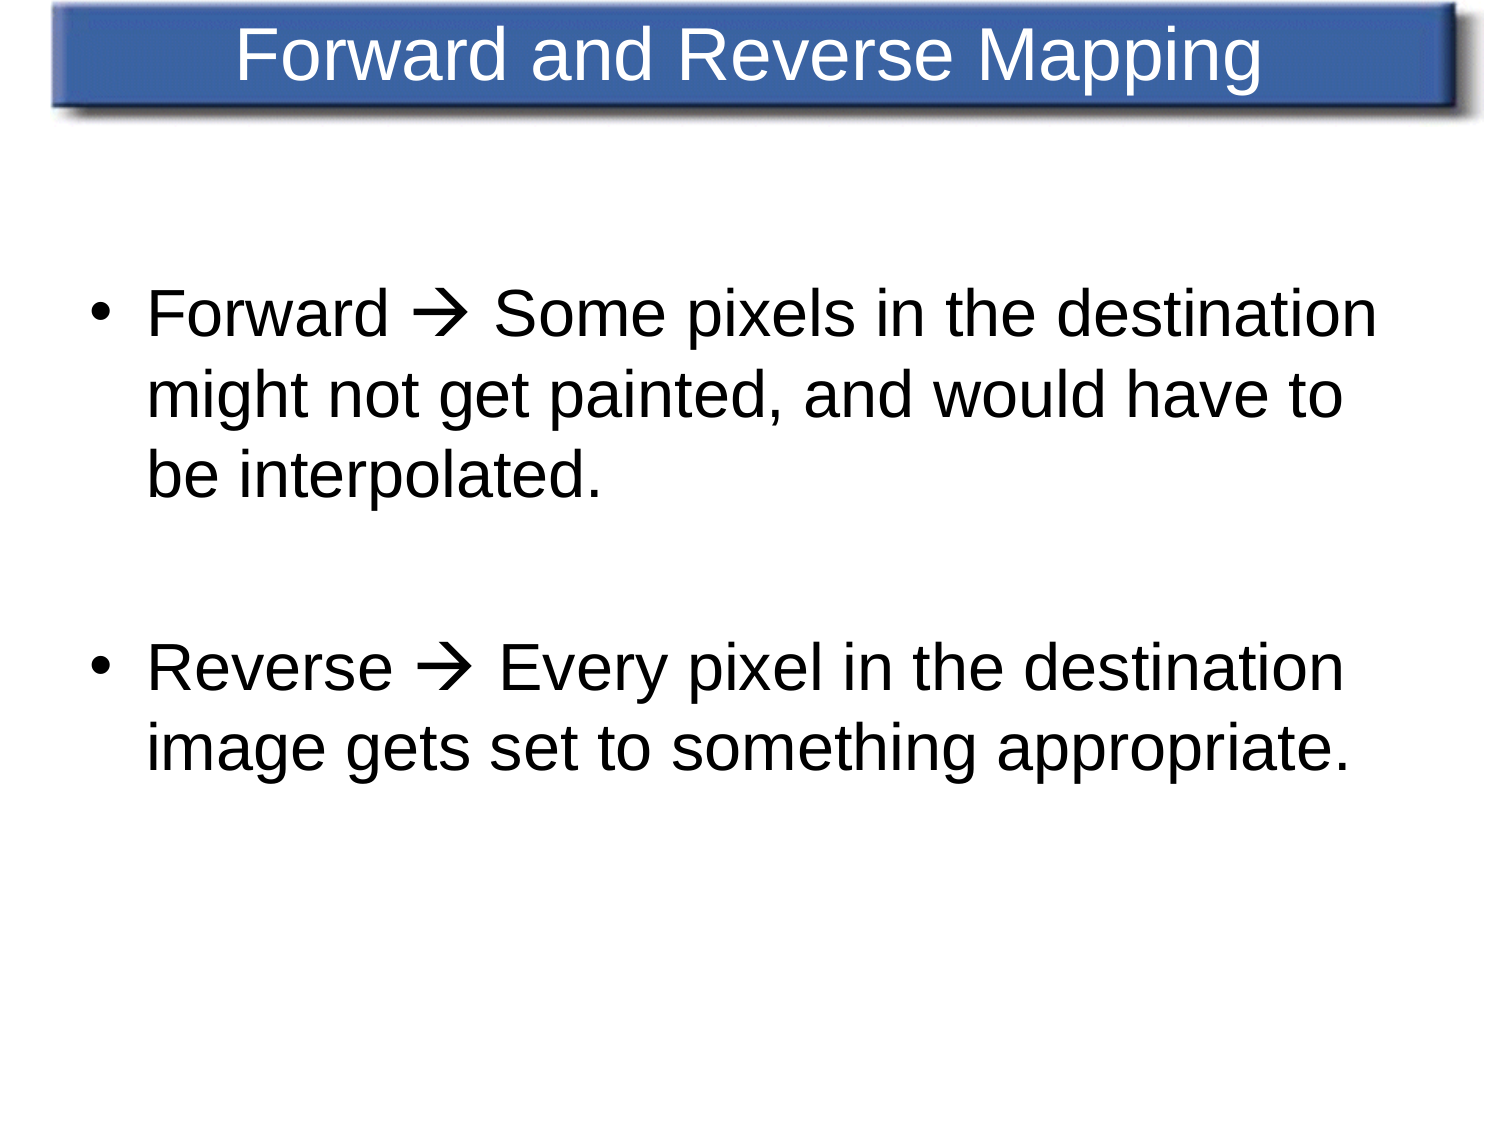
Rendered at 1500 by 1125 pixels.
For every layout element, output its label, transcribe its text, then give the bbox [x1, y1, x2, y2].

title Forward and Reverse Mapping [75, 0, 1426, 103]
list Forward  Some pixels in the destination might not get painted, and would have to be interpolated. Reverse  Every pixel in the destination image gets set to something appropriate. [75, 262, 1426, 1006]
picture [50, 0, 1484, 127]
